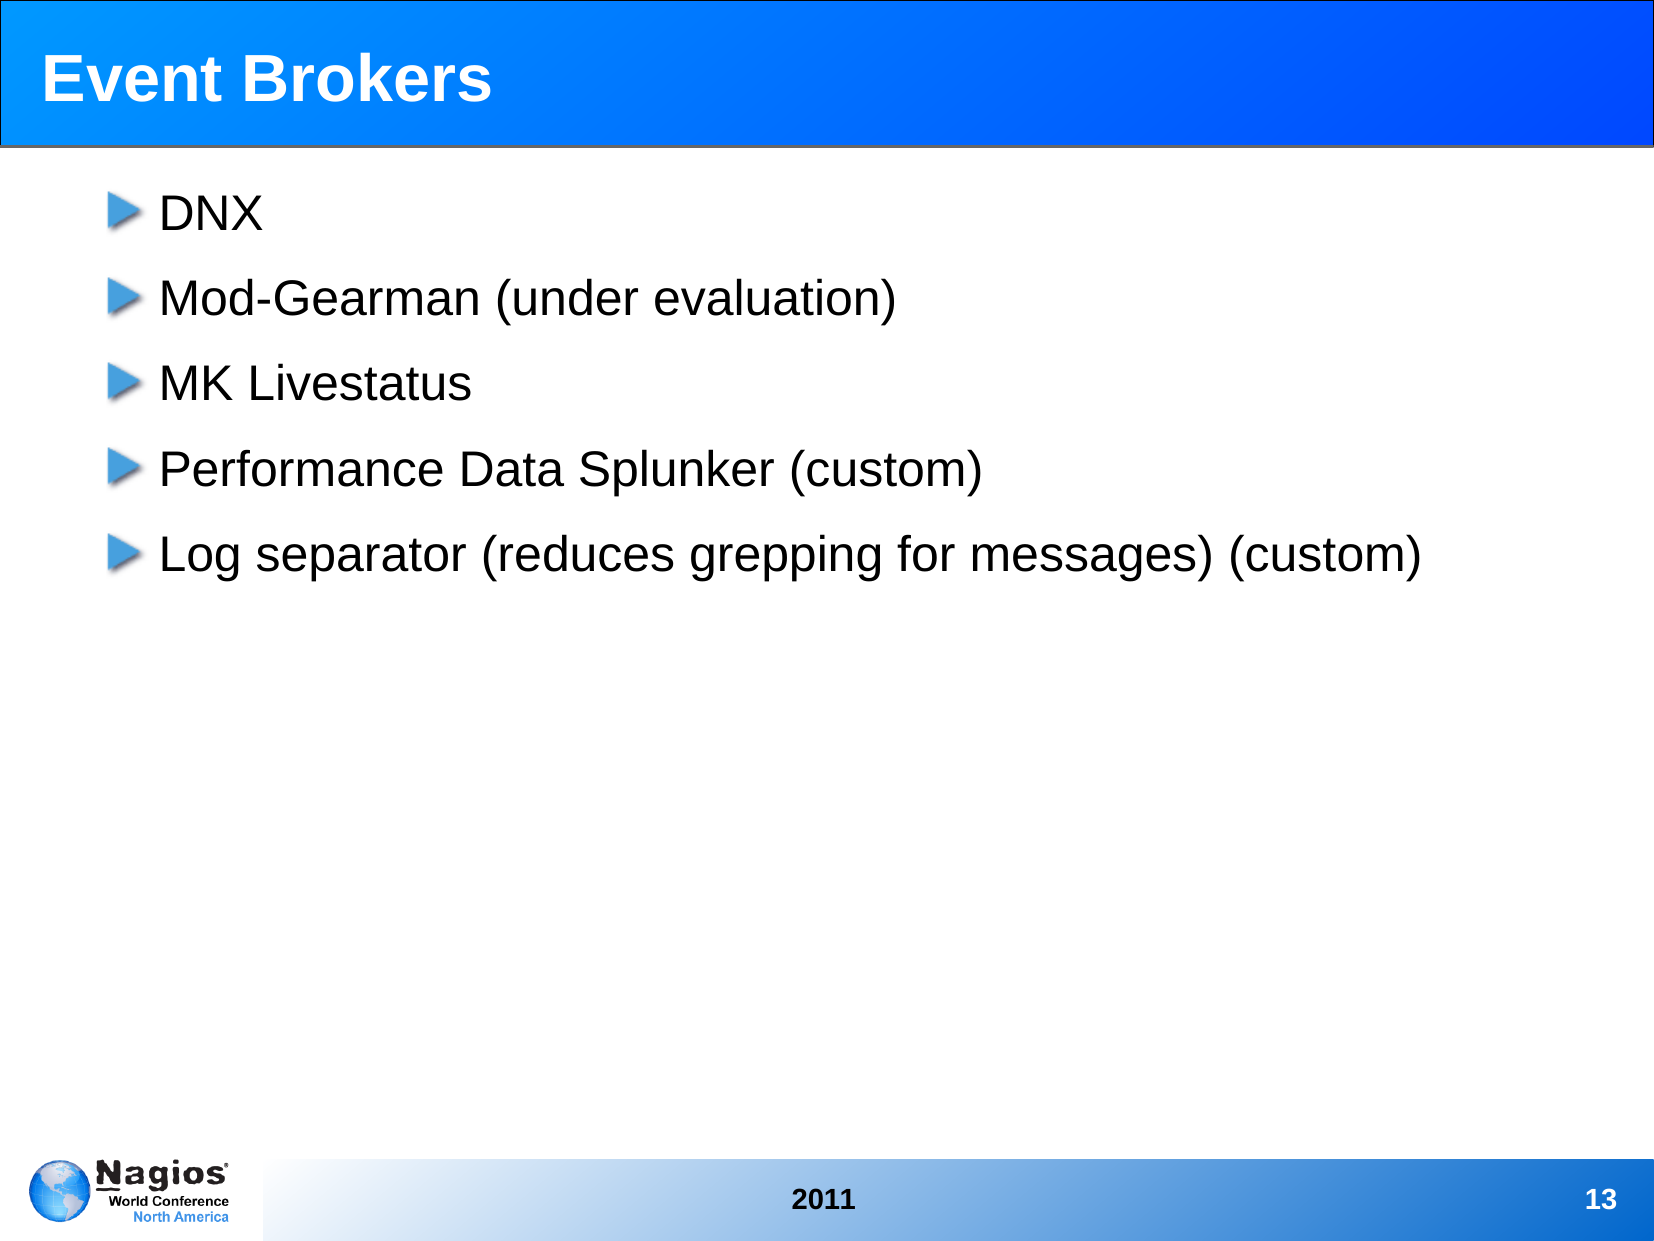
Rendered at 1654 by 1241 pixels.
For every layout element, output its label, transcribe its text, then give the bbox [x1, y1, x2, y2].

picture [29, 1159, 229, 1235]
title Event Brokers [41, 29, 1248, 127]
list DNX Mod-Gearman (under evaluation) MK Livestatus Performance Data Splunker (custom) Log separator (reduces grepping for messages) (custom) [87, 185, 1628, 1081]
